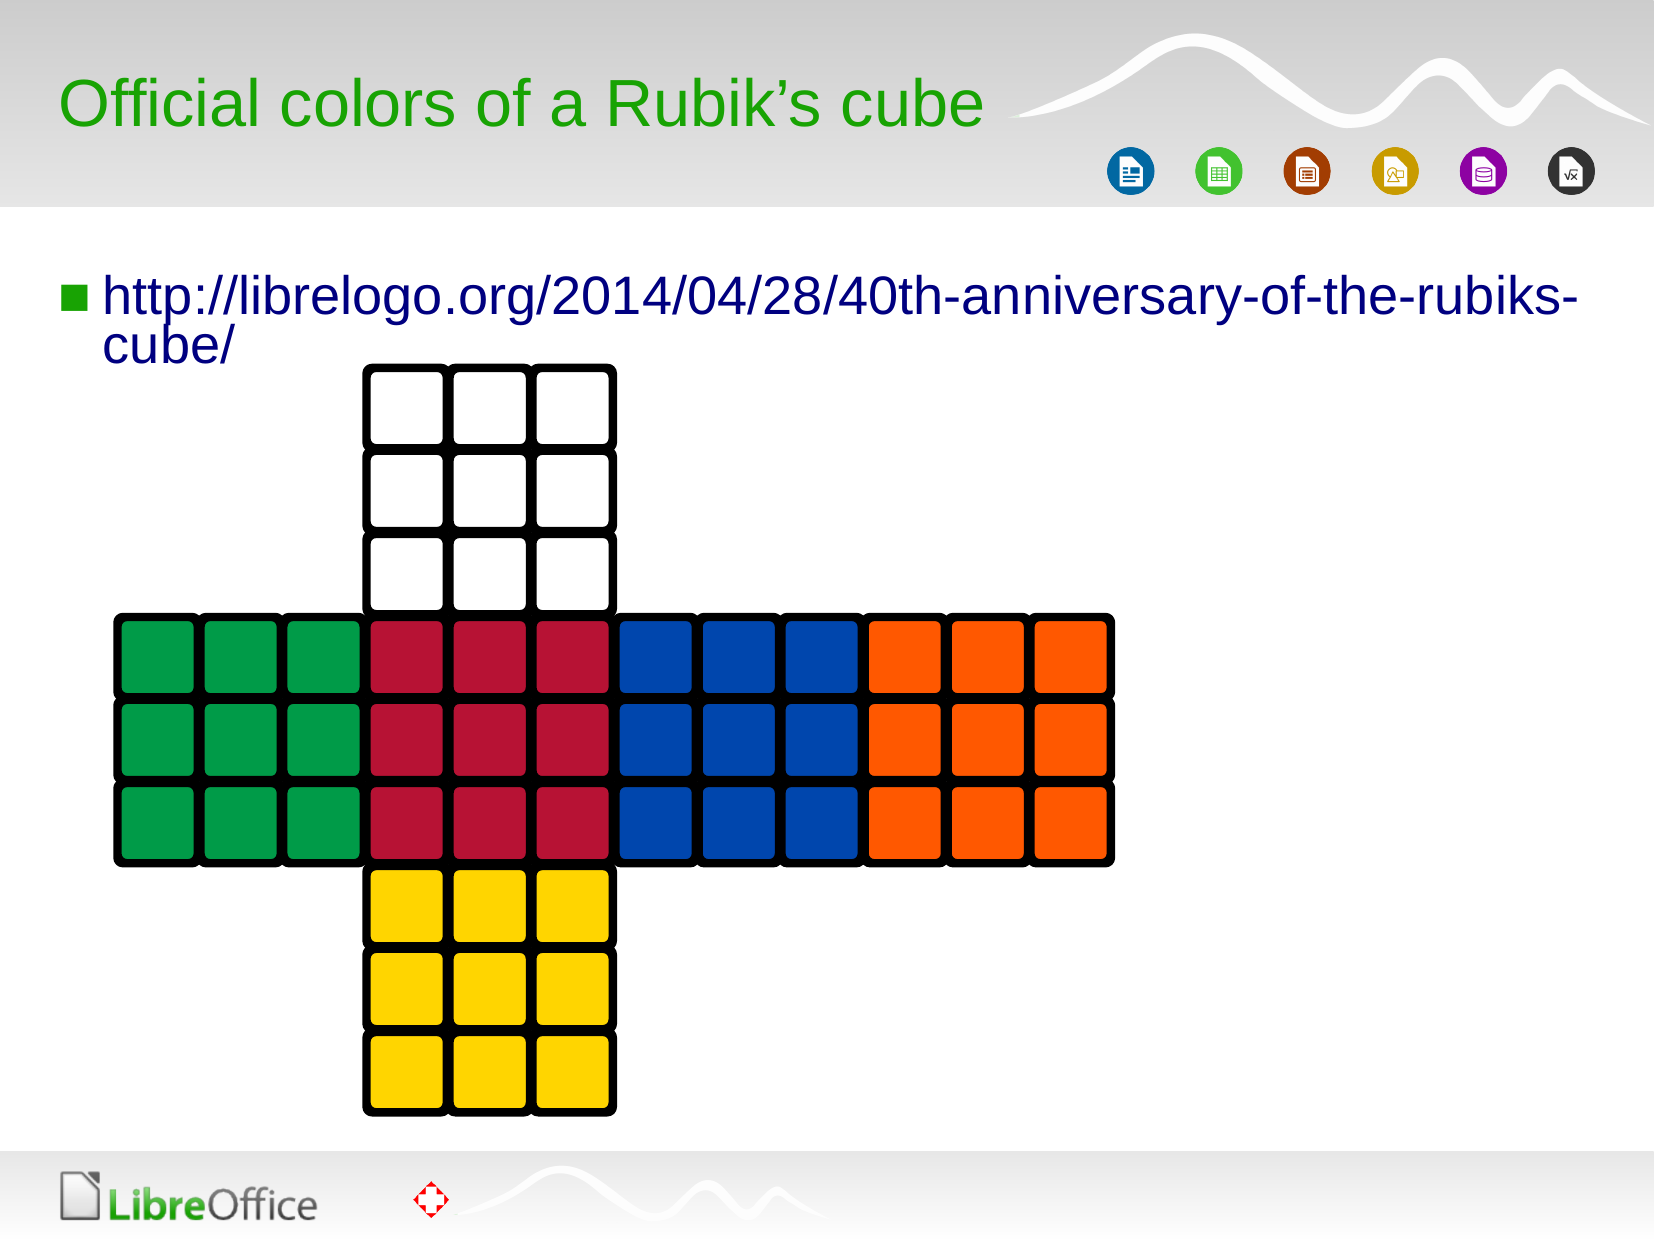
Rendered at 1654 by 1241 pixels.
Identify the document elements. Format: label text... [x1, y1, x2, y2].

picture [413, 1163, 833, 1223]
picture [41, 1152, 337, 1240]
picture [1034, 29, 1654, 131]
picture [1107, 147, 1595, 195]
picture [112, 362, 1117, 1118]
title Official colors of a Rubik’s cube [59, 29, 1034, 178]
list http://librelogo.org/2014/04/28/40th-anniversary-of-the-rubiks-cube/ [59, 265, 1595, 985]
